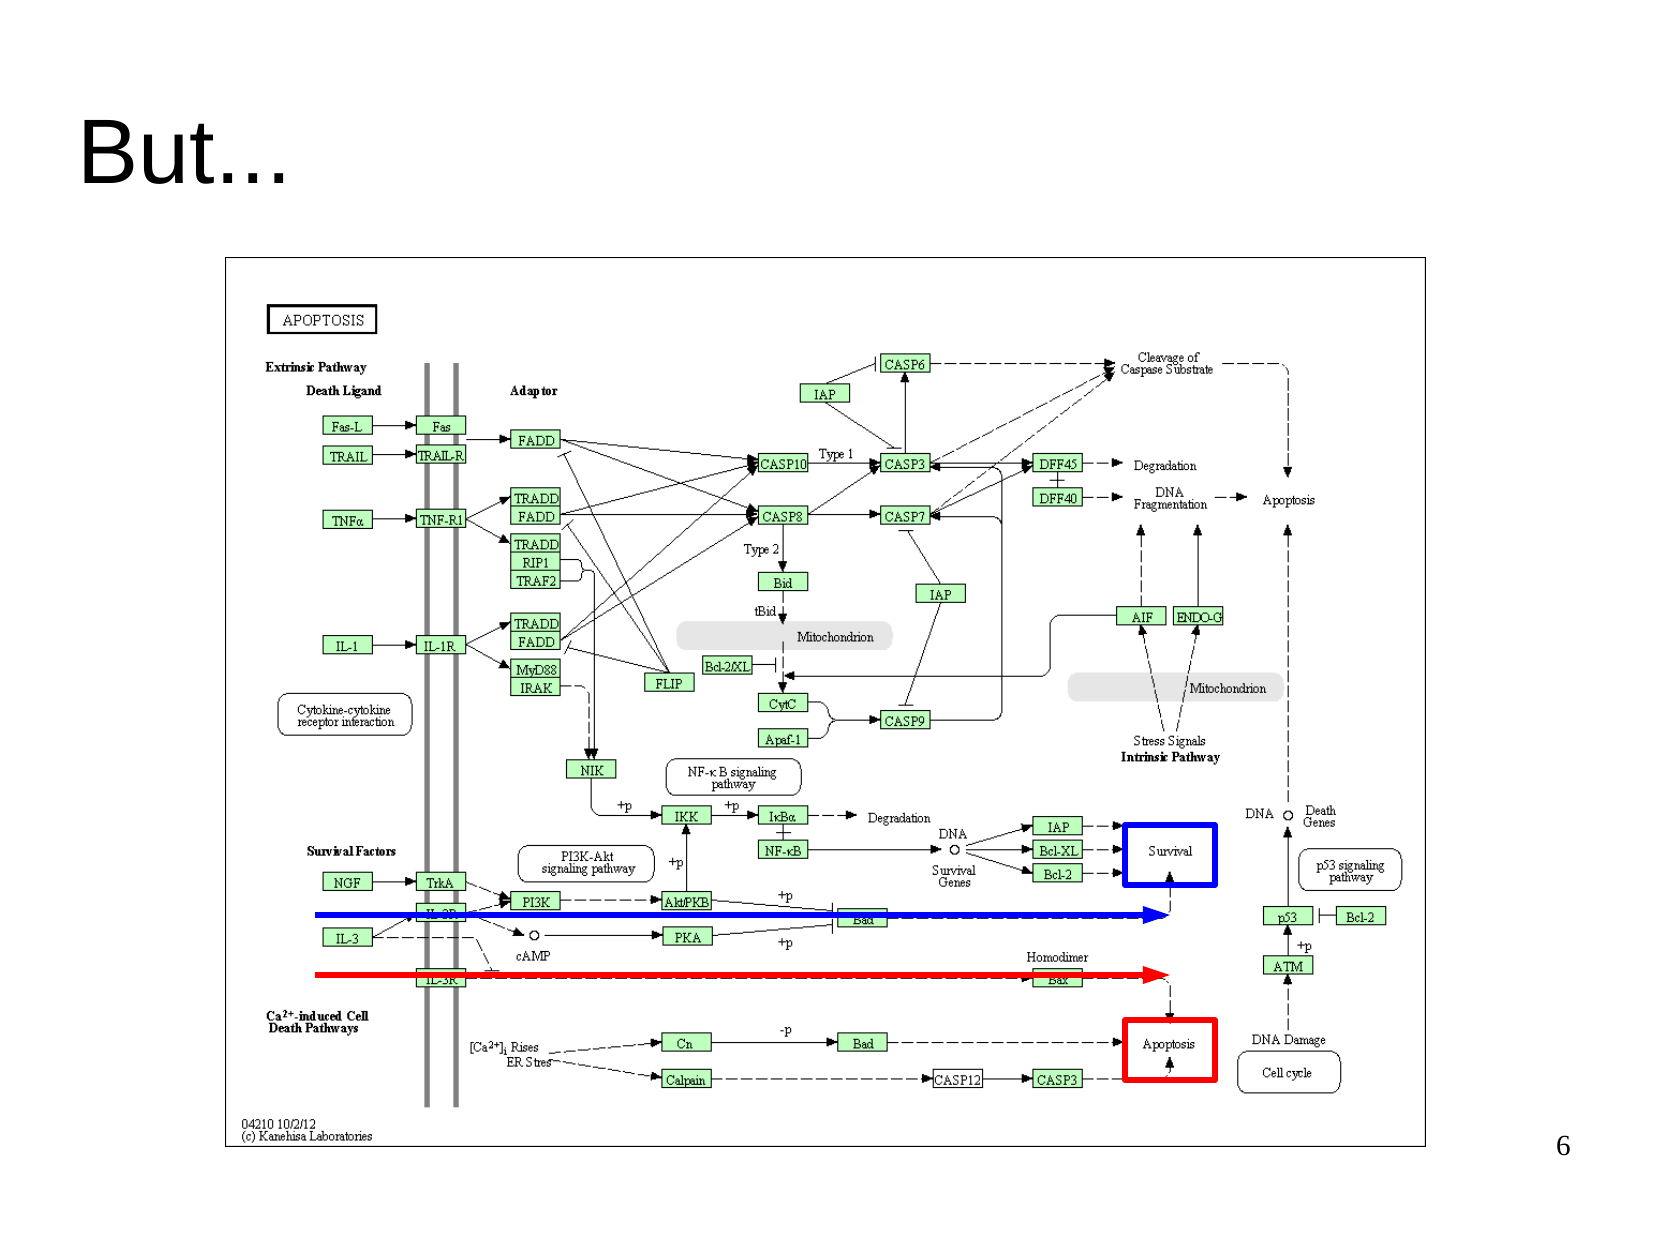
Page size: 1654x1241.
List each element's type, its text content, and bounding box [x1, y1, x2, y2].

picture [225, 257, 1426, 1147]
text_box But... [60, 90, 1576, 214]
